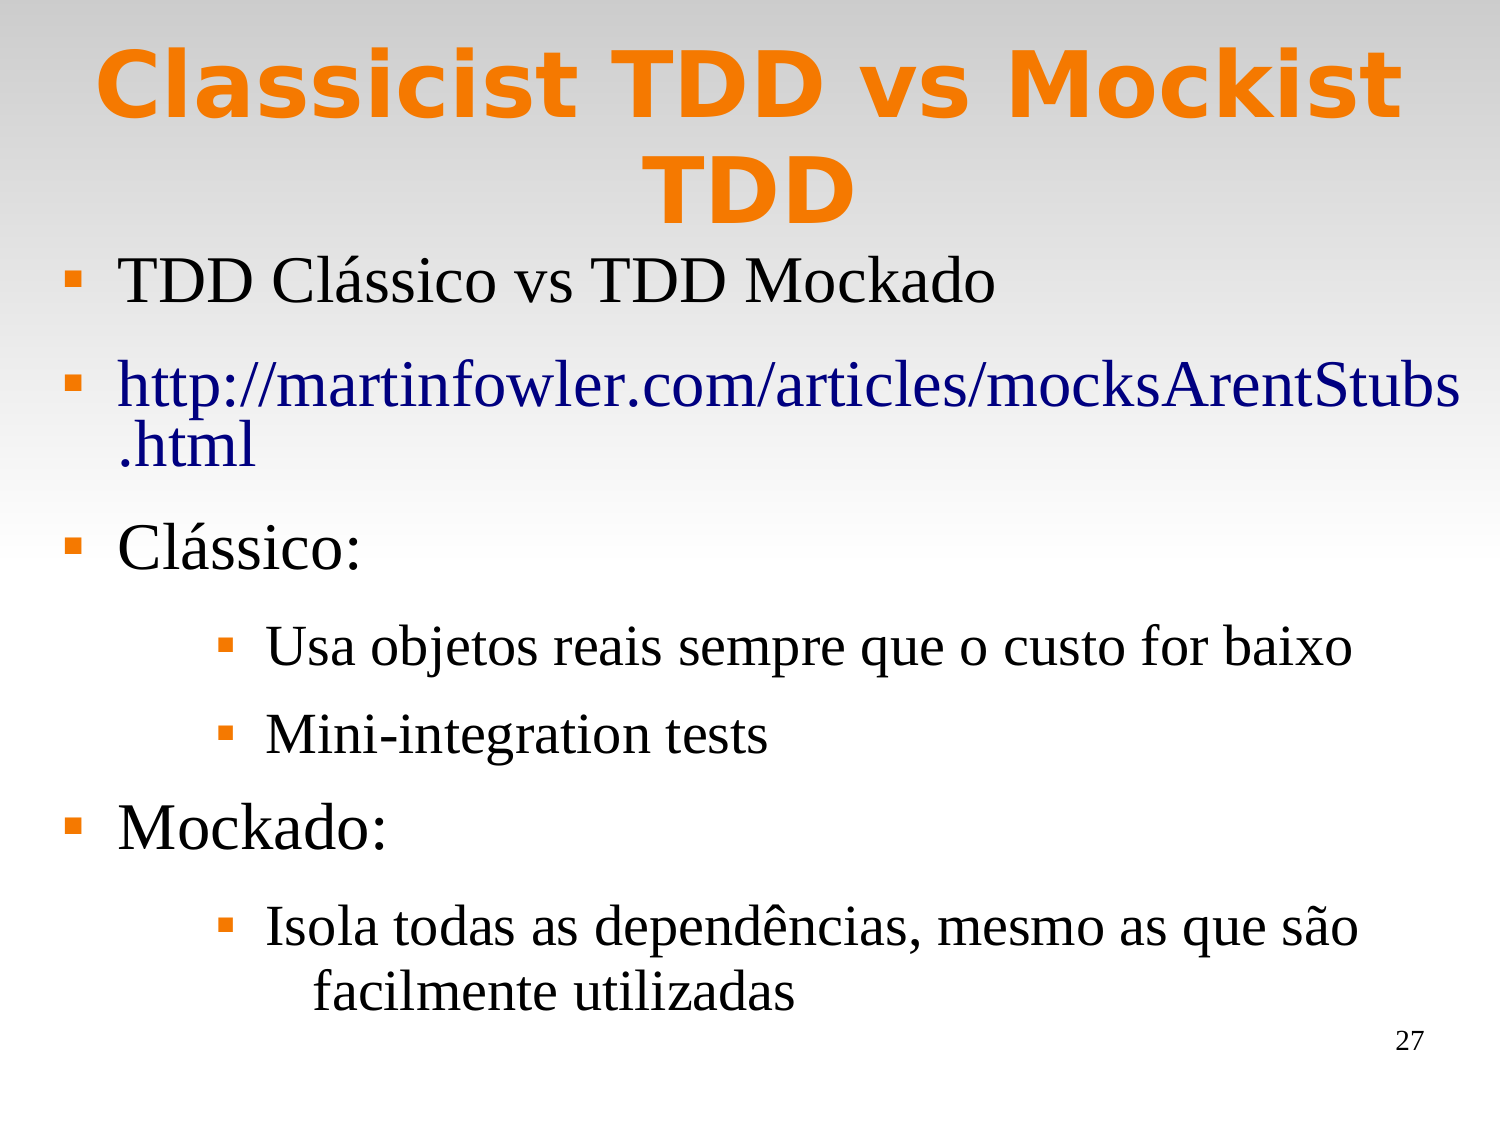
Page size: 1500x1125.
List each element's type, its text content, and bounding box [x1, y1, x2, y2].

list TDD Clássico vs TDD Mockado http://martinfowler.com/articles/mocksArentStubs.html Clássico: Usa objetos reais sempre que o custo for baixo Mini-integration tests Mockado: Isola todas as dependências, mesmo as que são facilmente utilizadas [29, 243, 1468, 1072]
title Classicist TDD vs Mockist TDD [75, 31, 1425, 243]
